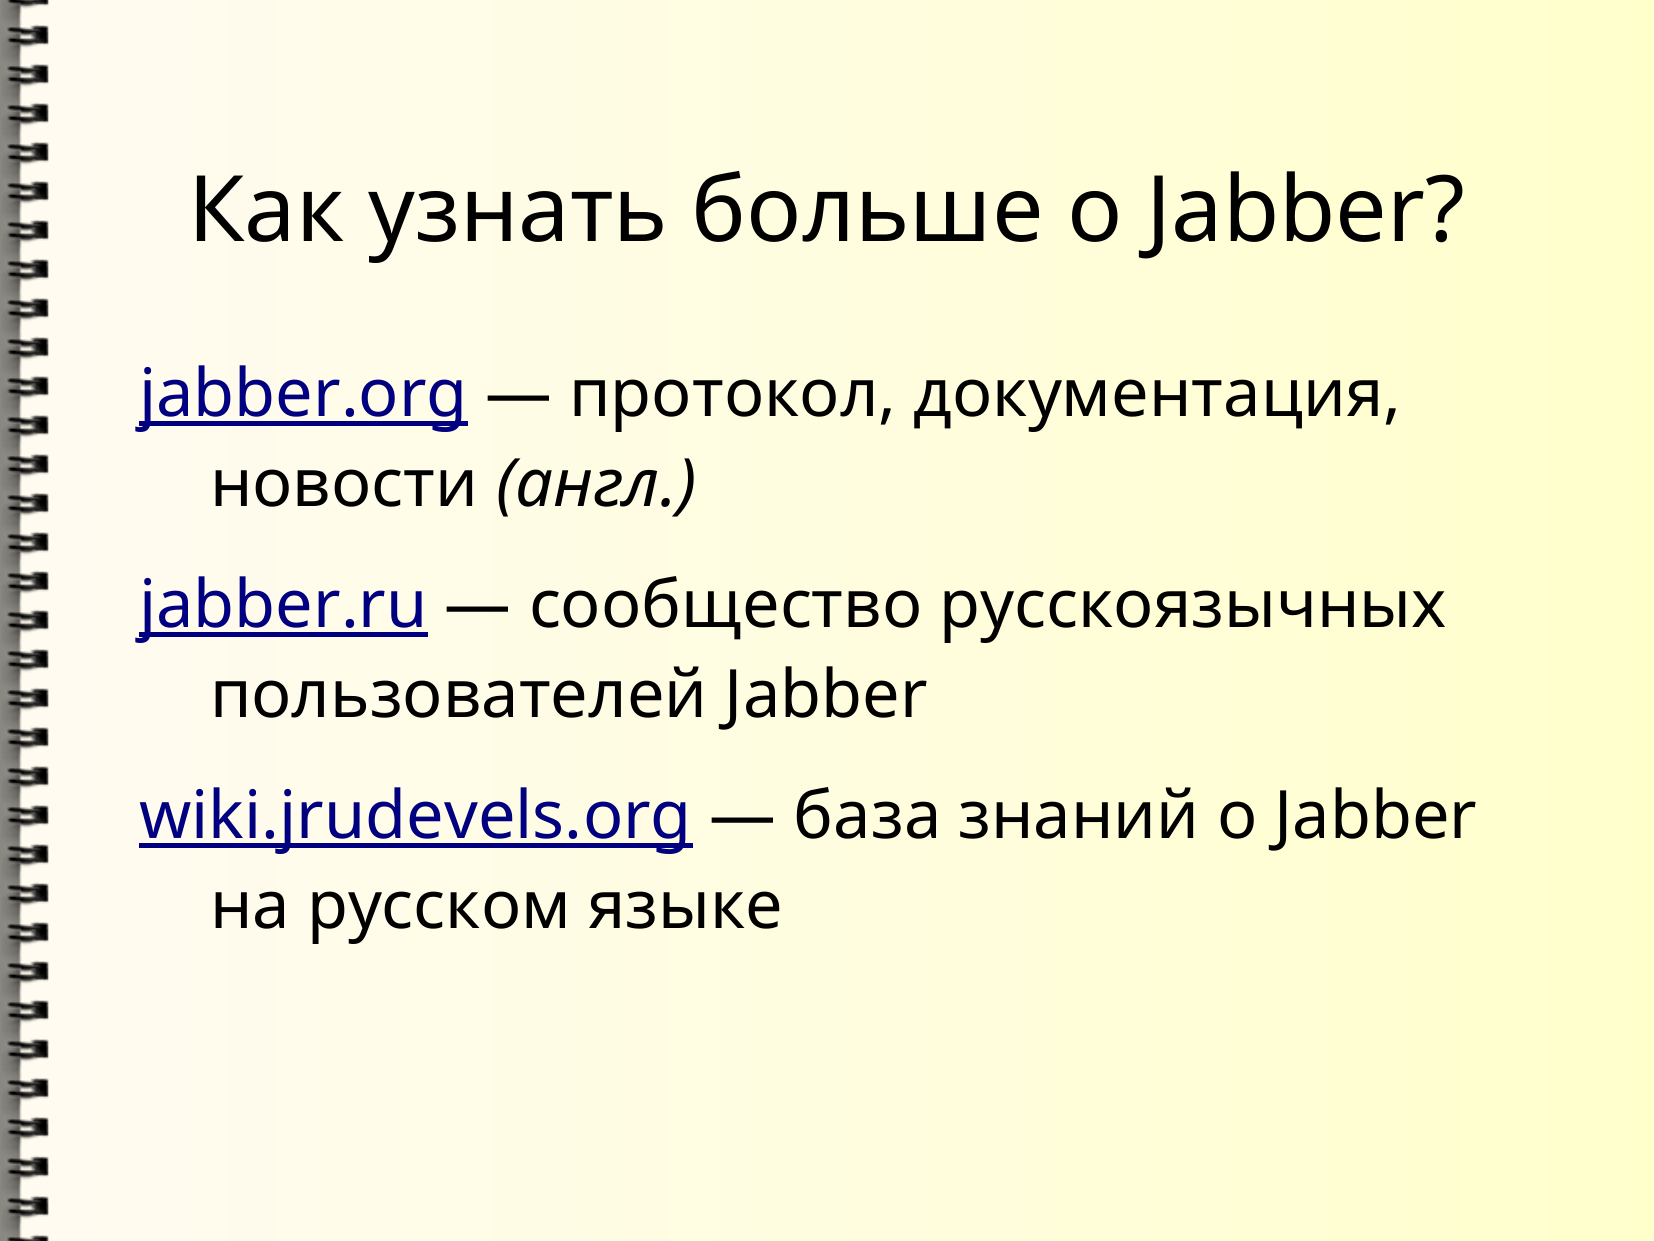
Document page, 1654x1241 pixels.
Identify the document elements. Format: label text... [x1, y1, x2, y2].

title Как узнать больше о Jabber? [121, 102, 1534, 311]
picture [0, 0, 1654, 1241]
list jabber.org — протокол, документация, новости (англ.) jabber.ru — сообщество русскоязычных пользователей Jabber wiki.jrudevels.org — база знаний о Jabber на русском языке [121, 344, 1534, 1127]
